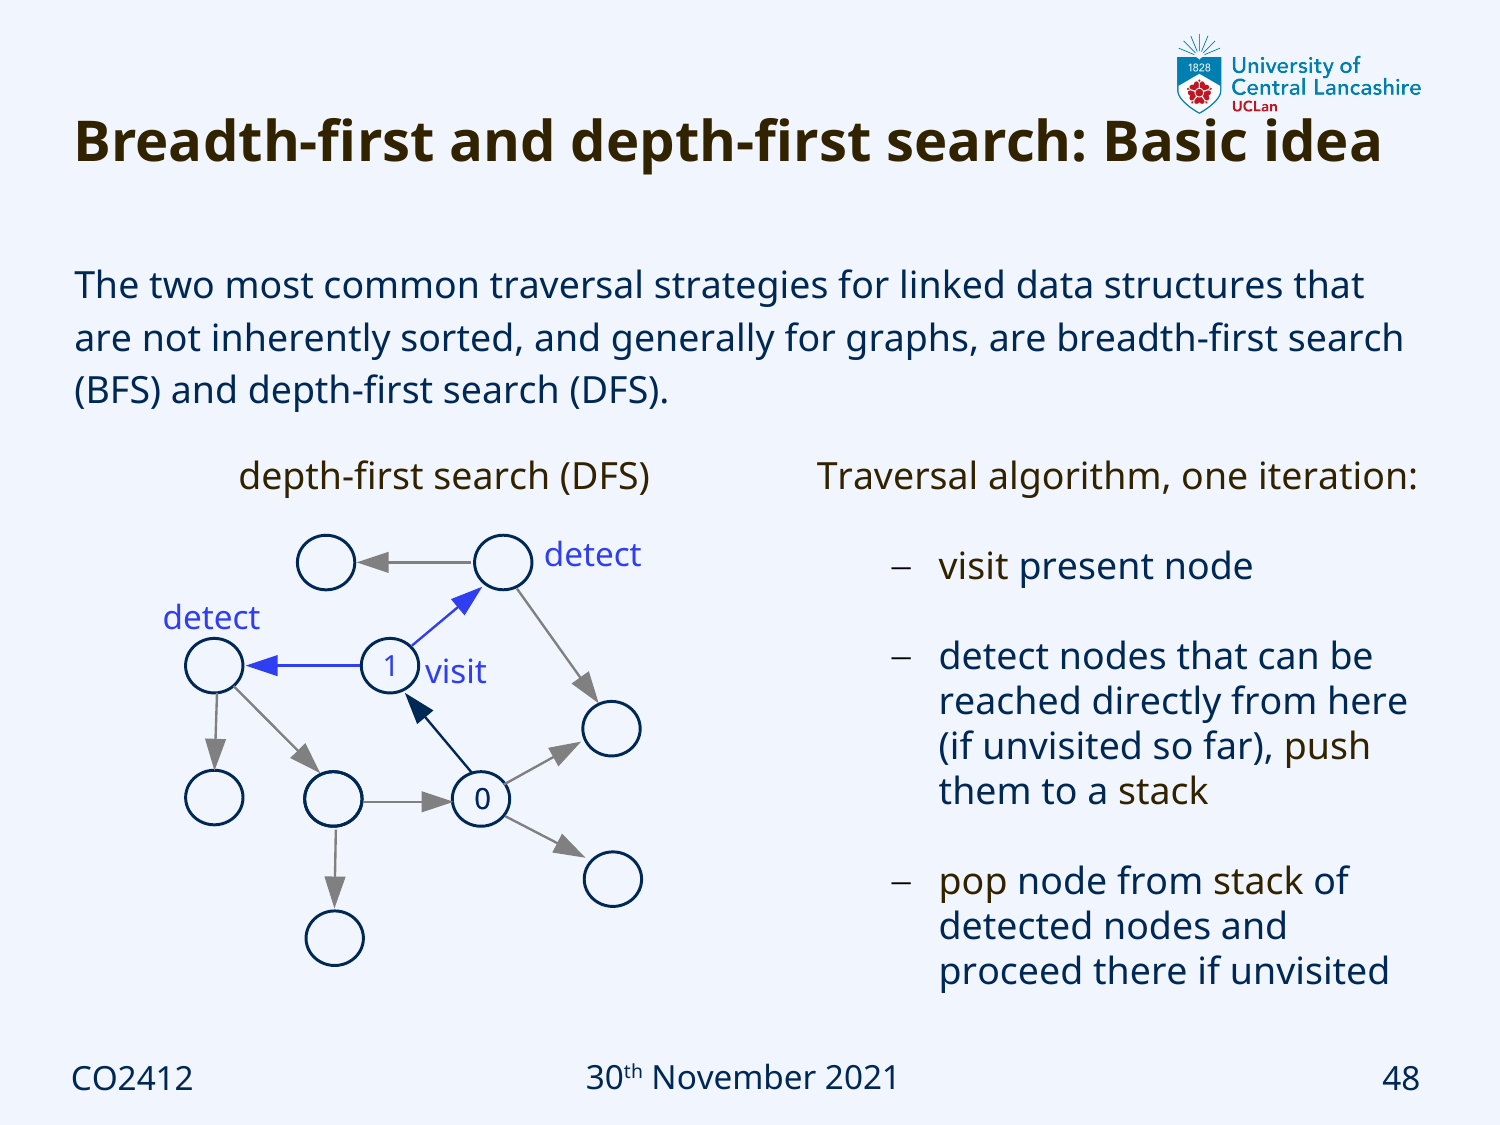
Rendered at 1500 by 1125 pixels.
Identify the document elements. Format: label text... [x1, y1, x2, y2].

text_box 0 [459, 773, 508, 823]
text_box The two most common traversal strategies for linked data structures that are not inherently sorted, and generally for graphs, are breadth-first search (BFS) and depth-first search (DFS). [59, 246, 1435, 419]
picture [1177, 34, 1421, 54]
text_box detect [142, 588, 281, 644]
text_box depth-first search (DFS) [223, 444, 707, 511]
title Breadth-first and depth-first search: Basic idea [58, 54, 1500, 224]
text_box Traversal algorithm, one iteration: visit present node detect nodes that can be reached directly from here (if unvisited so far), push them to a stack pop node from stack of detected nodes and proceed there if unvisited [802, 444, 1443, 1000]
text_box visit [406, 643, 506, 698]
text_box 1 [368, 639, 416, 690]
text_box detect [523, 525, 663, 581]
